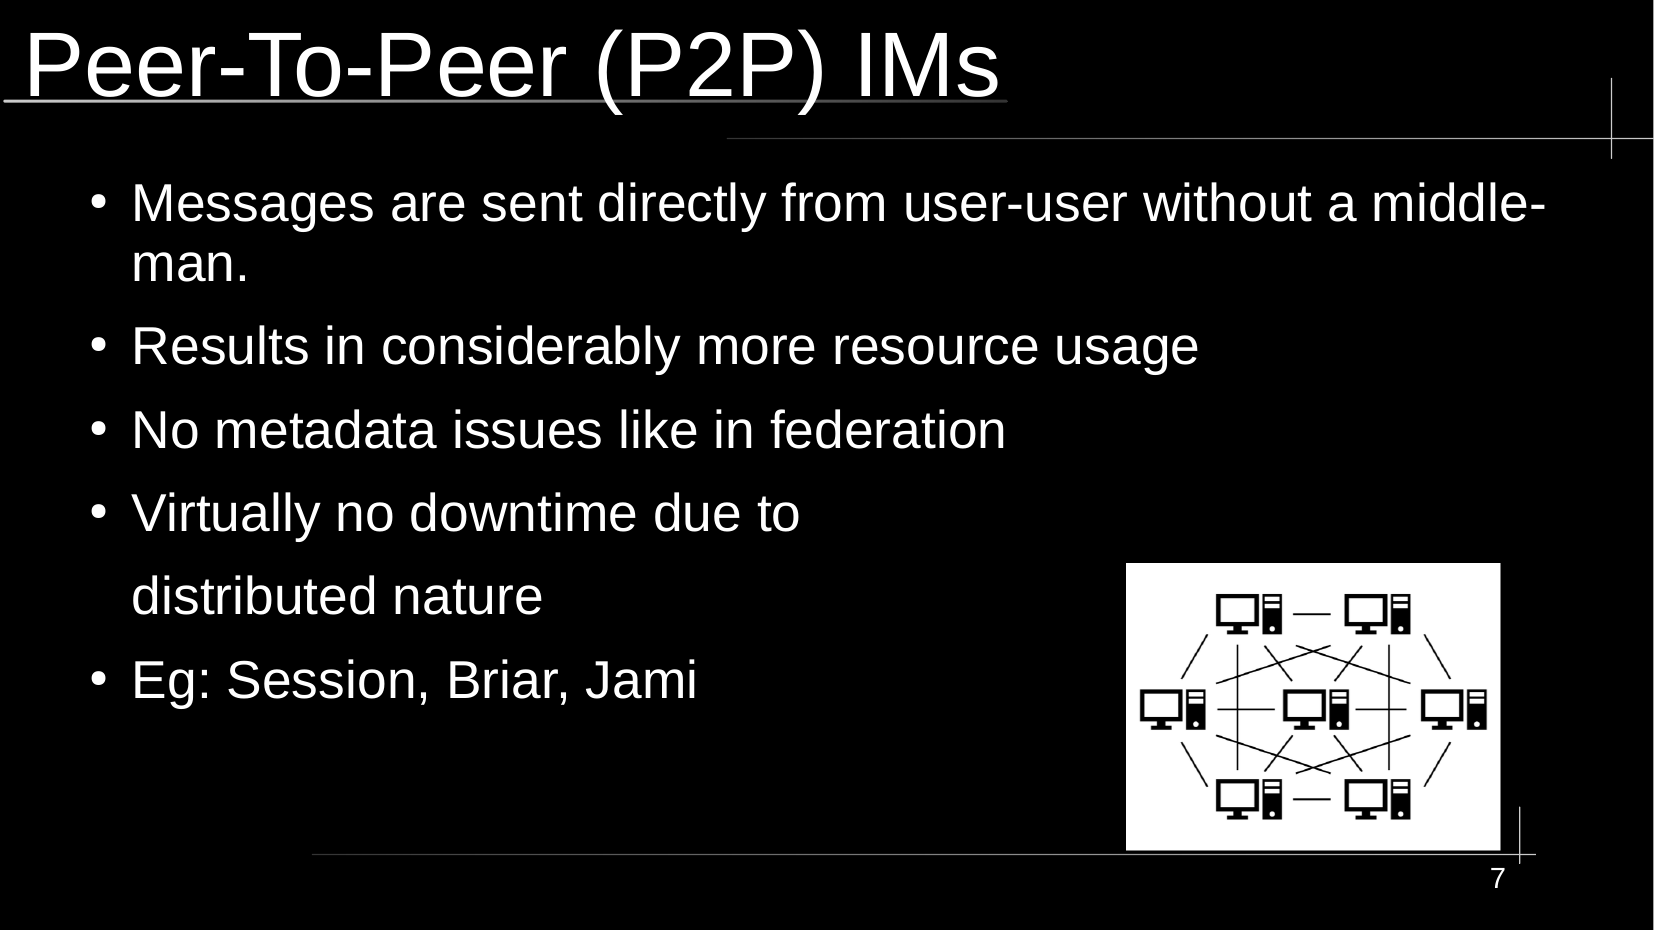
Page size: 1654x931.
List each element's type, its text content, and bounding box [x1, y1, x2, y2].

list Messages are sent directly from user-user without a middle-man. Results in considerably more resource usage No metadata issues like in federation Virtually no downtime due to distributed nature Eg: Session, Briar, Jami [75, 173, 1564, 713]
picture [1125, 562, 1501, 851]
title Peer-To-Peer (P2P) IMs [23, 11, 1589, 119]
